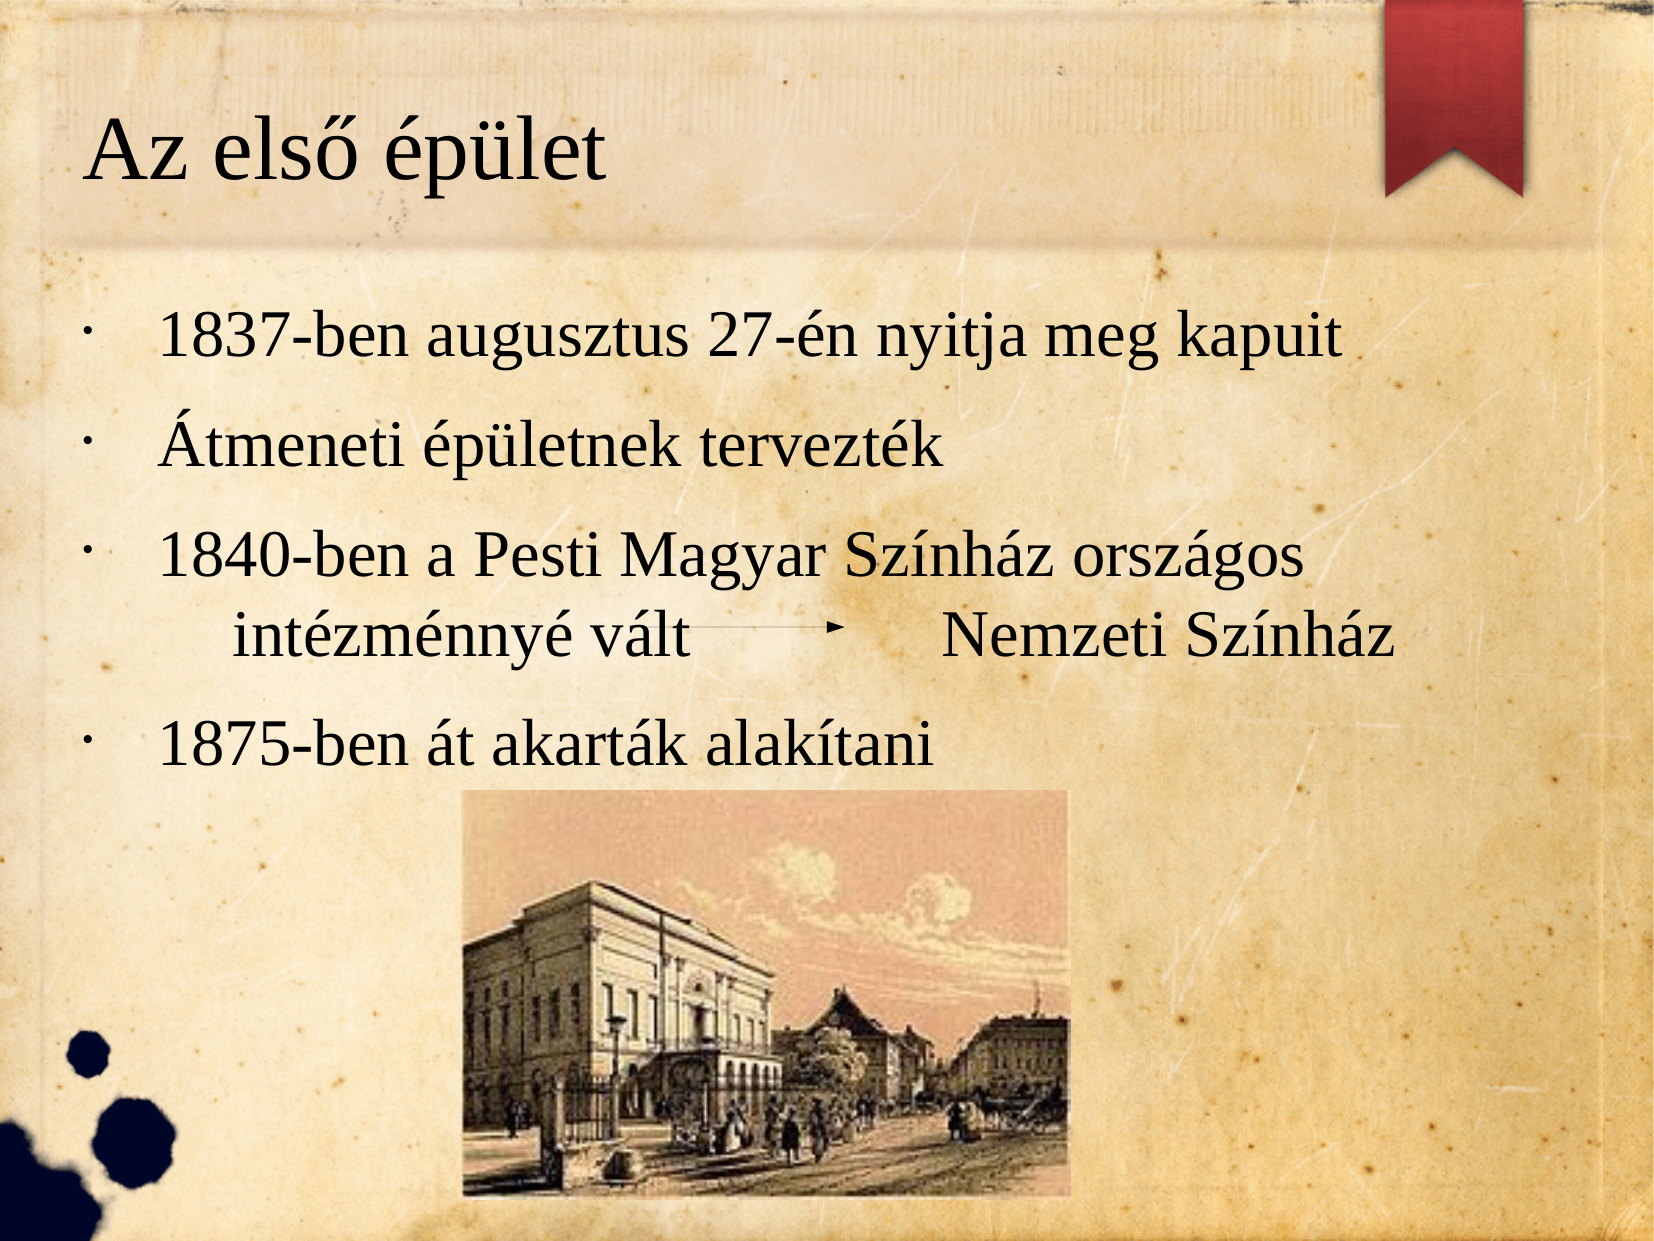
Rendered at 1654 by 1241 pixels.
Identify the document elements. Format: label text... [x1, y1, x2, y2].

list 1837-ben augusztus 27-én nyitja meg kapuit Átmeneti épületnek tervezték 1840-ben a Pesti Magyar Színház országos intézménnyé vált Nemzeti Színház 1875-ben át akarták alakítani [82, 290, 1538, 1010]
title Az első épület [82, 49, 1347, 237]
picture [461, 1010, 1071, 1200]
